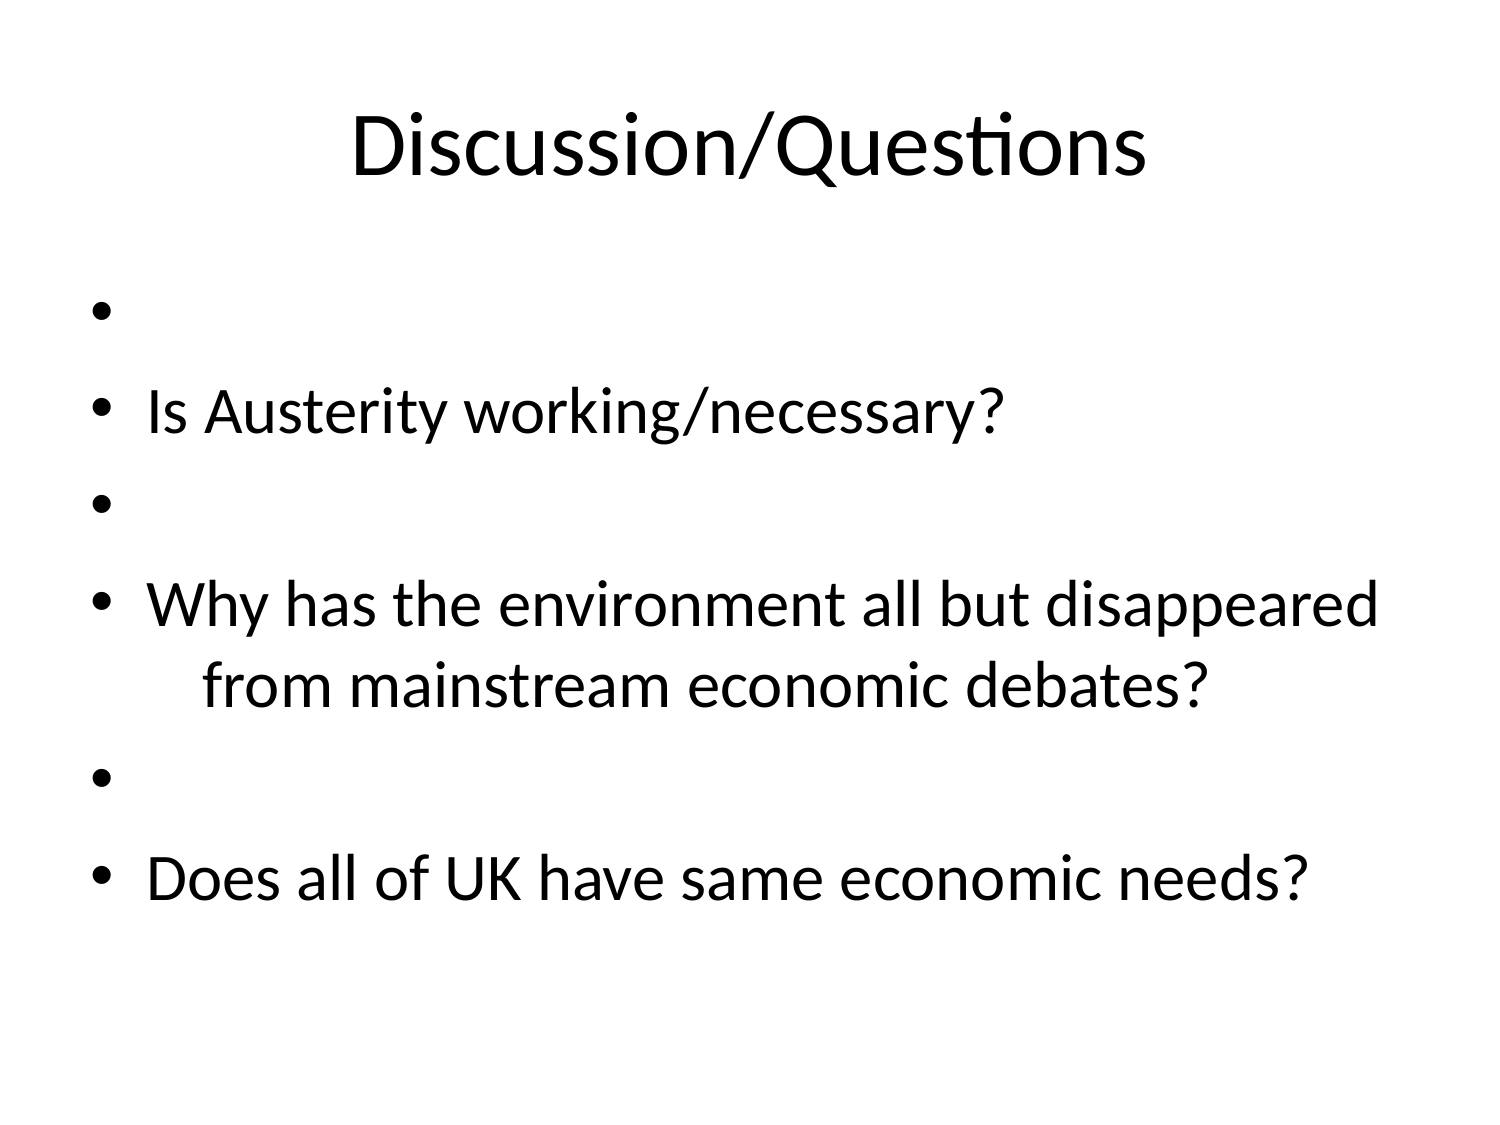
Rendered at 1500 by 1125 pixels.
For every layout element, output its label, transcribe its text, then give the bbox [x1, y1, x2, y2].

list Is Austerity working/necessary? Why has the environment all but disappeared from mainstream economic debates? Does all of UK have same economic needs? [75, 262, 1426, 1005]
title Discussion/Questions [75, 45, 1426, 233]
